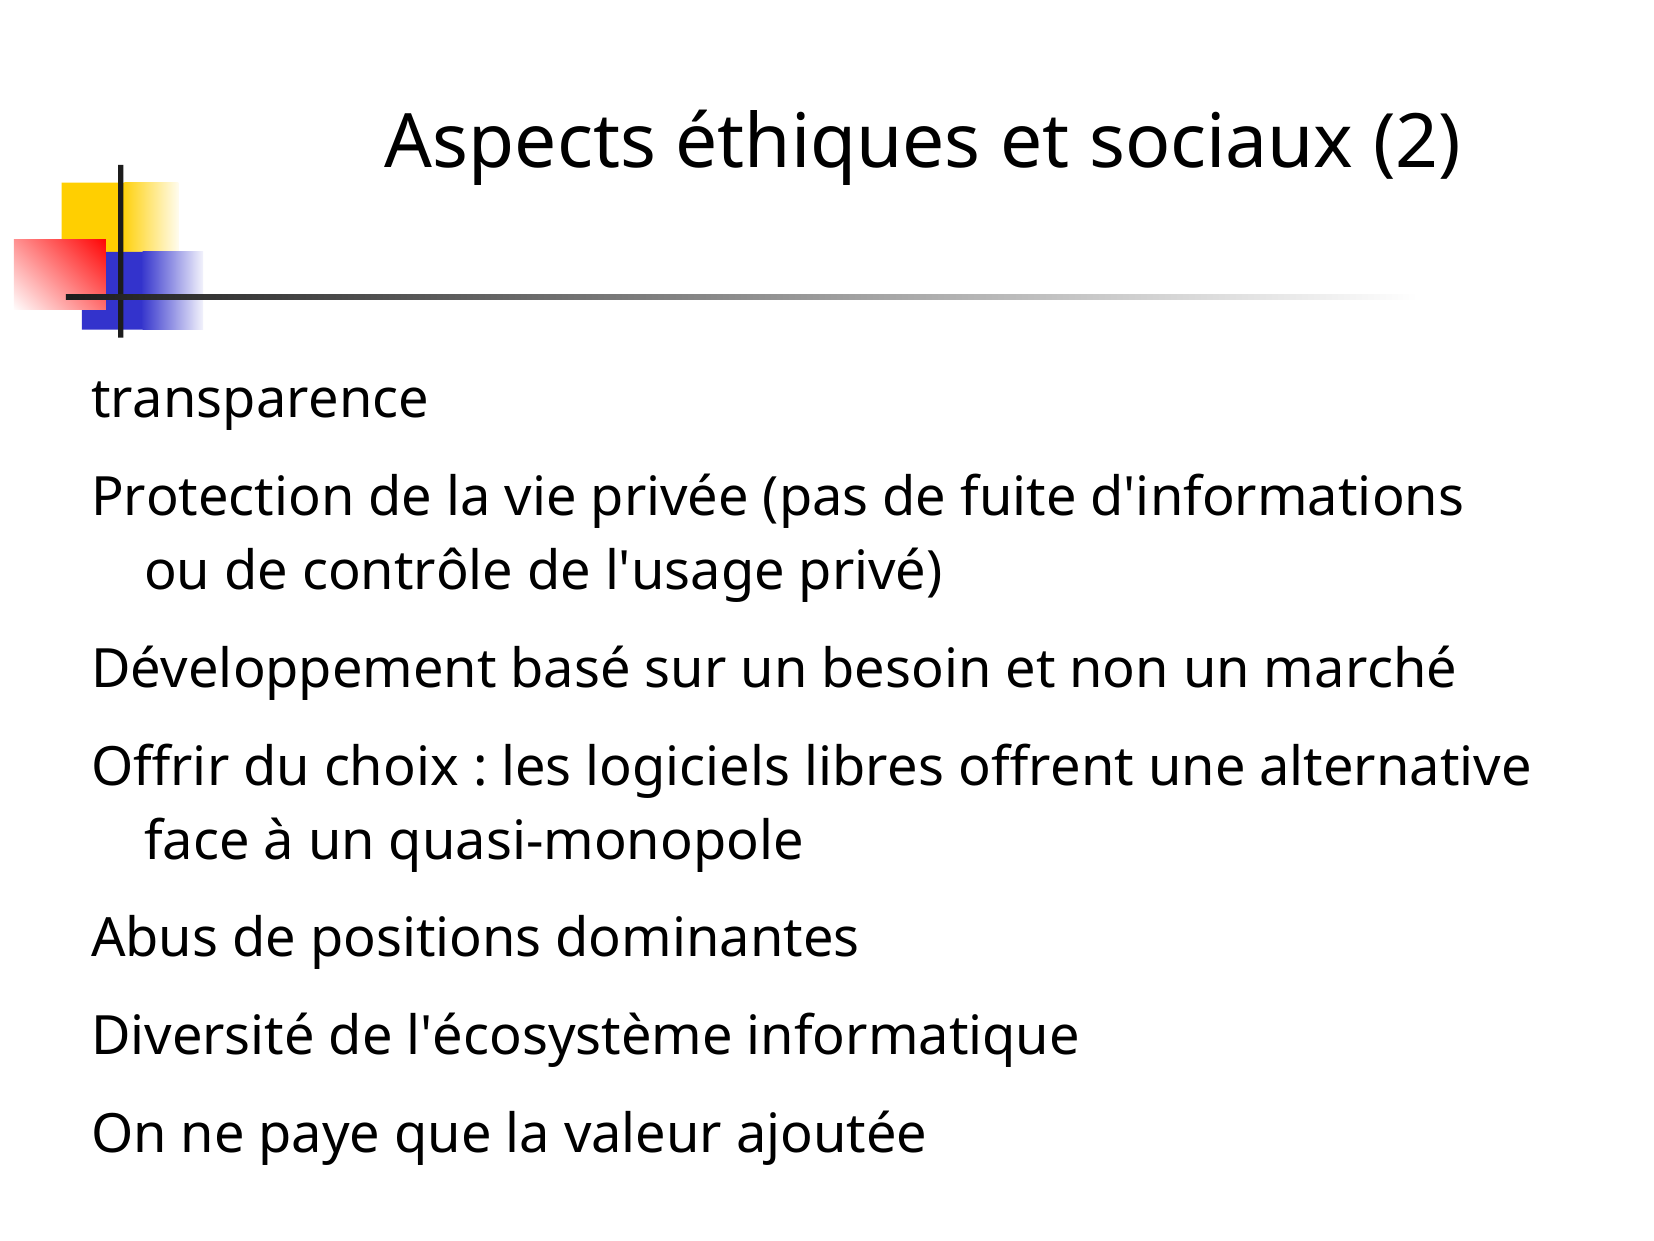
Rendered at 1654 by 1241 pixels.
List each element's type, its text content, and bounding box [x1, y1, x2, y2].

list transparence Protection de la vie privée (pas de fuite d'informations ou de contrôle de l'usage privé) Développement basé sur un besoin et non un marché Offrir du choix : les logiciels libres offrent une alternative face à un quasi-monopole Abus de positions dominantes Diversité de l'écosystème informatique On ne paye que la valeur ajoutée [73, 261, 1534, 1155]
title Aspects éthiques et sociaux (2) [313, 34, 1534, 242]
